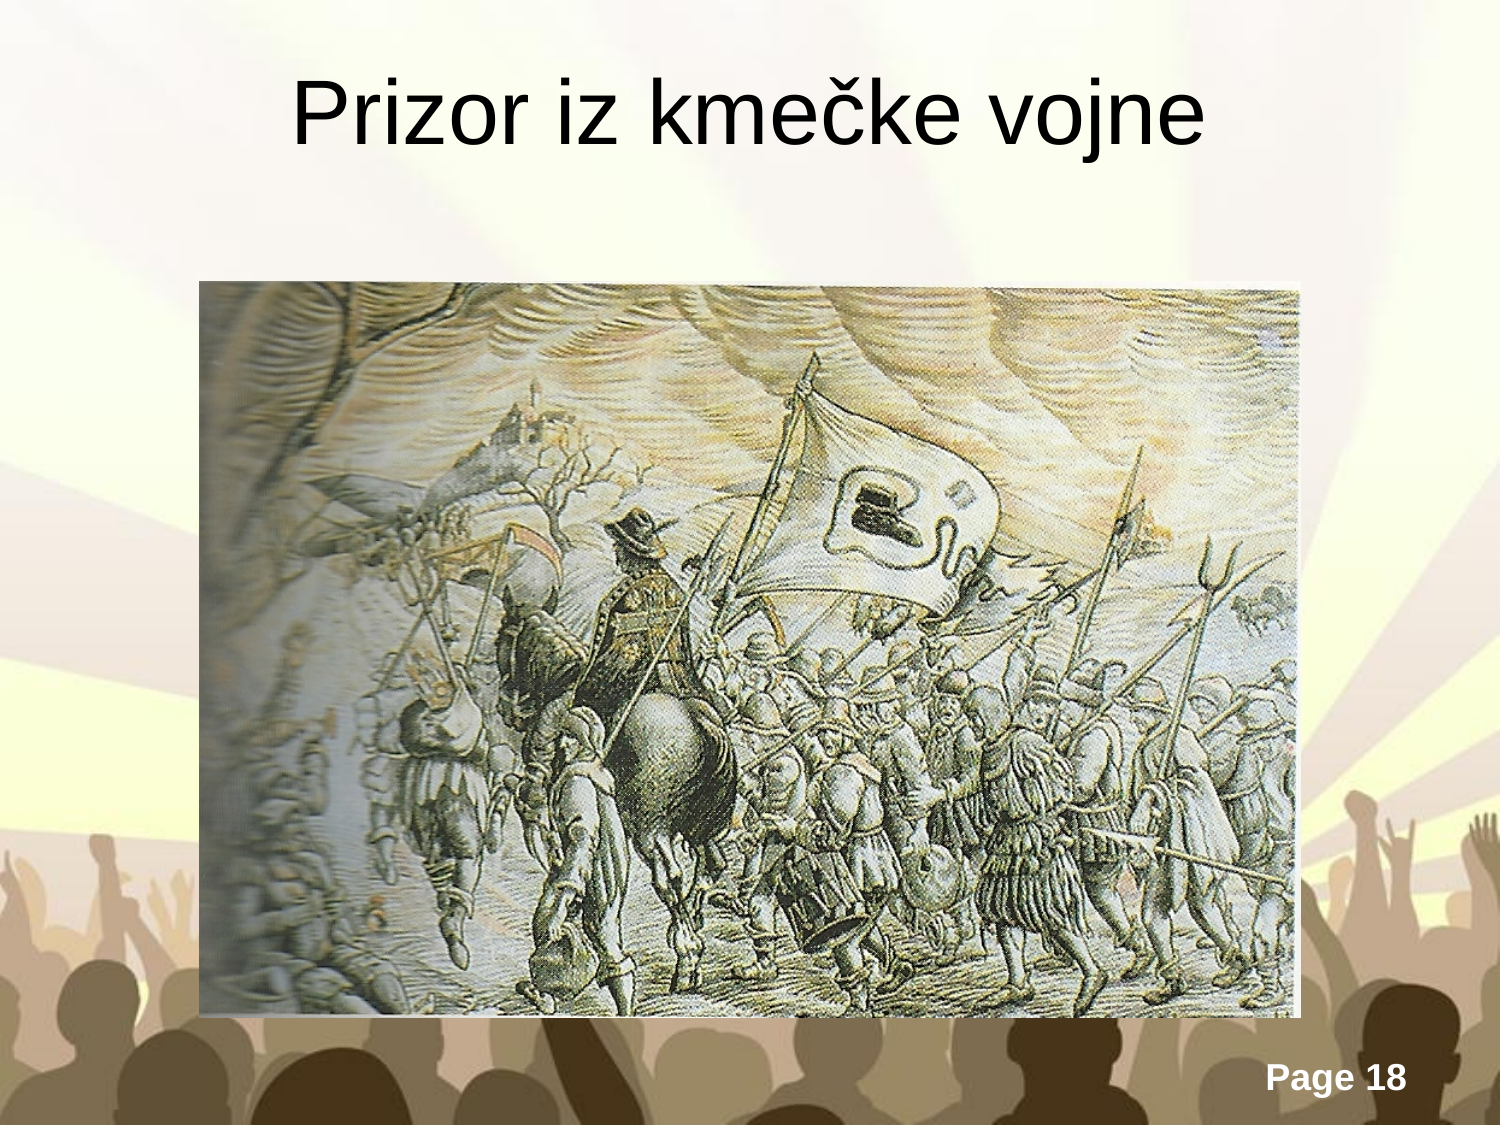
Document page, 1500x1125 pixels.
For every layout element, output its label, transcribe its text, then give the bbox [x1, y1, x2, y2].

title Prizor iz kmečke vojne [75, 45, 1425, 233]
picture [0, 0, 1500, 1125]
